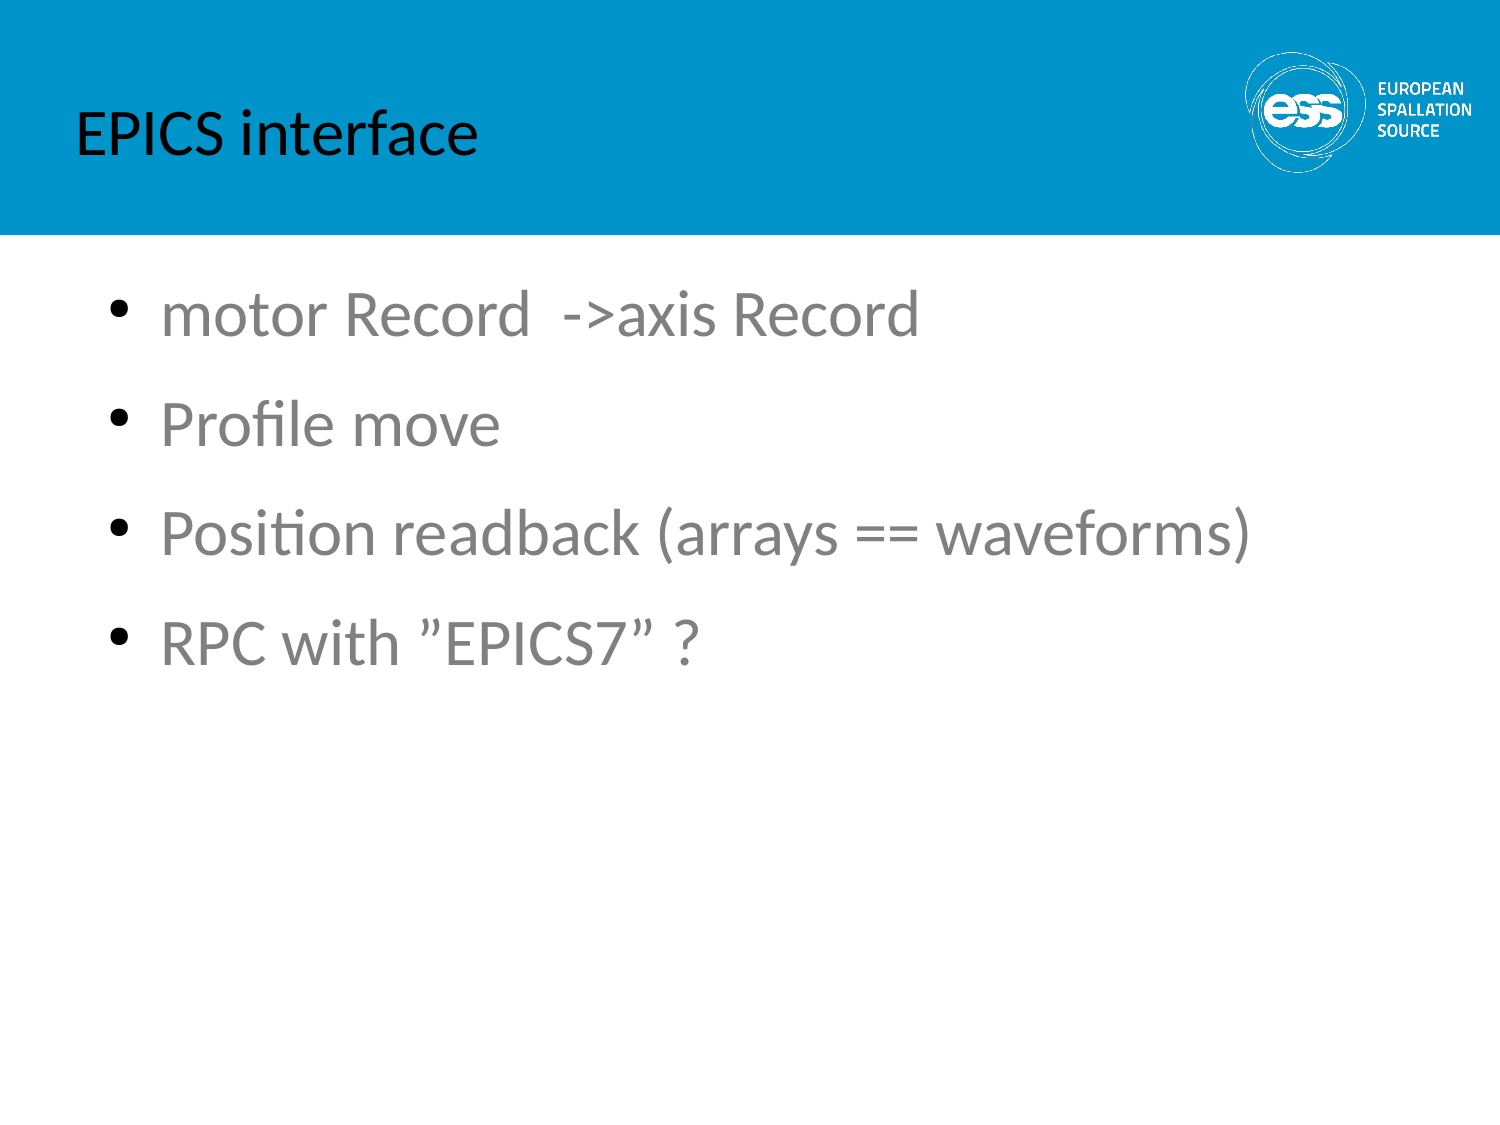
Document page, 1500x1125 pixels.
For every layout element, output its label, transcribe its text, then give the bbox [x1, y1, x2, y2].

picture [1400, 83, 1407, 94]
picture [1422, 125, 1428, 134]
picture [1264, 94, 1342, 127]
picture [1389, 104, 1393, 115]
picture [1379, 83, 1385, 94]
picture [1436, 104, 1444, 115]
picture [1398, 109, 1406, 115]
picture [1423, 83, 1430, 94]
picture [1443, 86, 1450, 93]
picture [1409, 104, 1415, 115]
title EPICS interface [75, 45, 1247, 233]
list motor Record ->axis Record Profile move Position readback (arrays == waveforms) RPC with ”EPICS7” ? [75, 262, 1426, 1005]
picture [1432, 125, 1438, 136]
picture [1418, 104, 1423, 115]
picture [1454, 83, 1458, 94]
